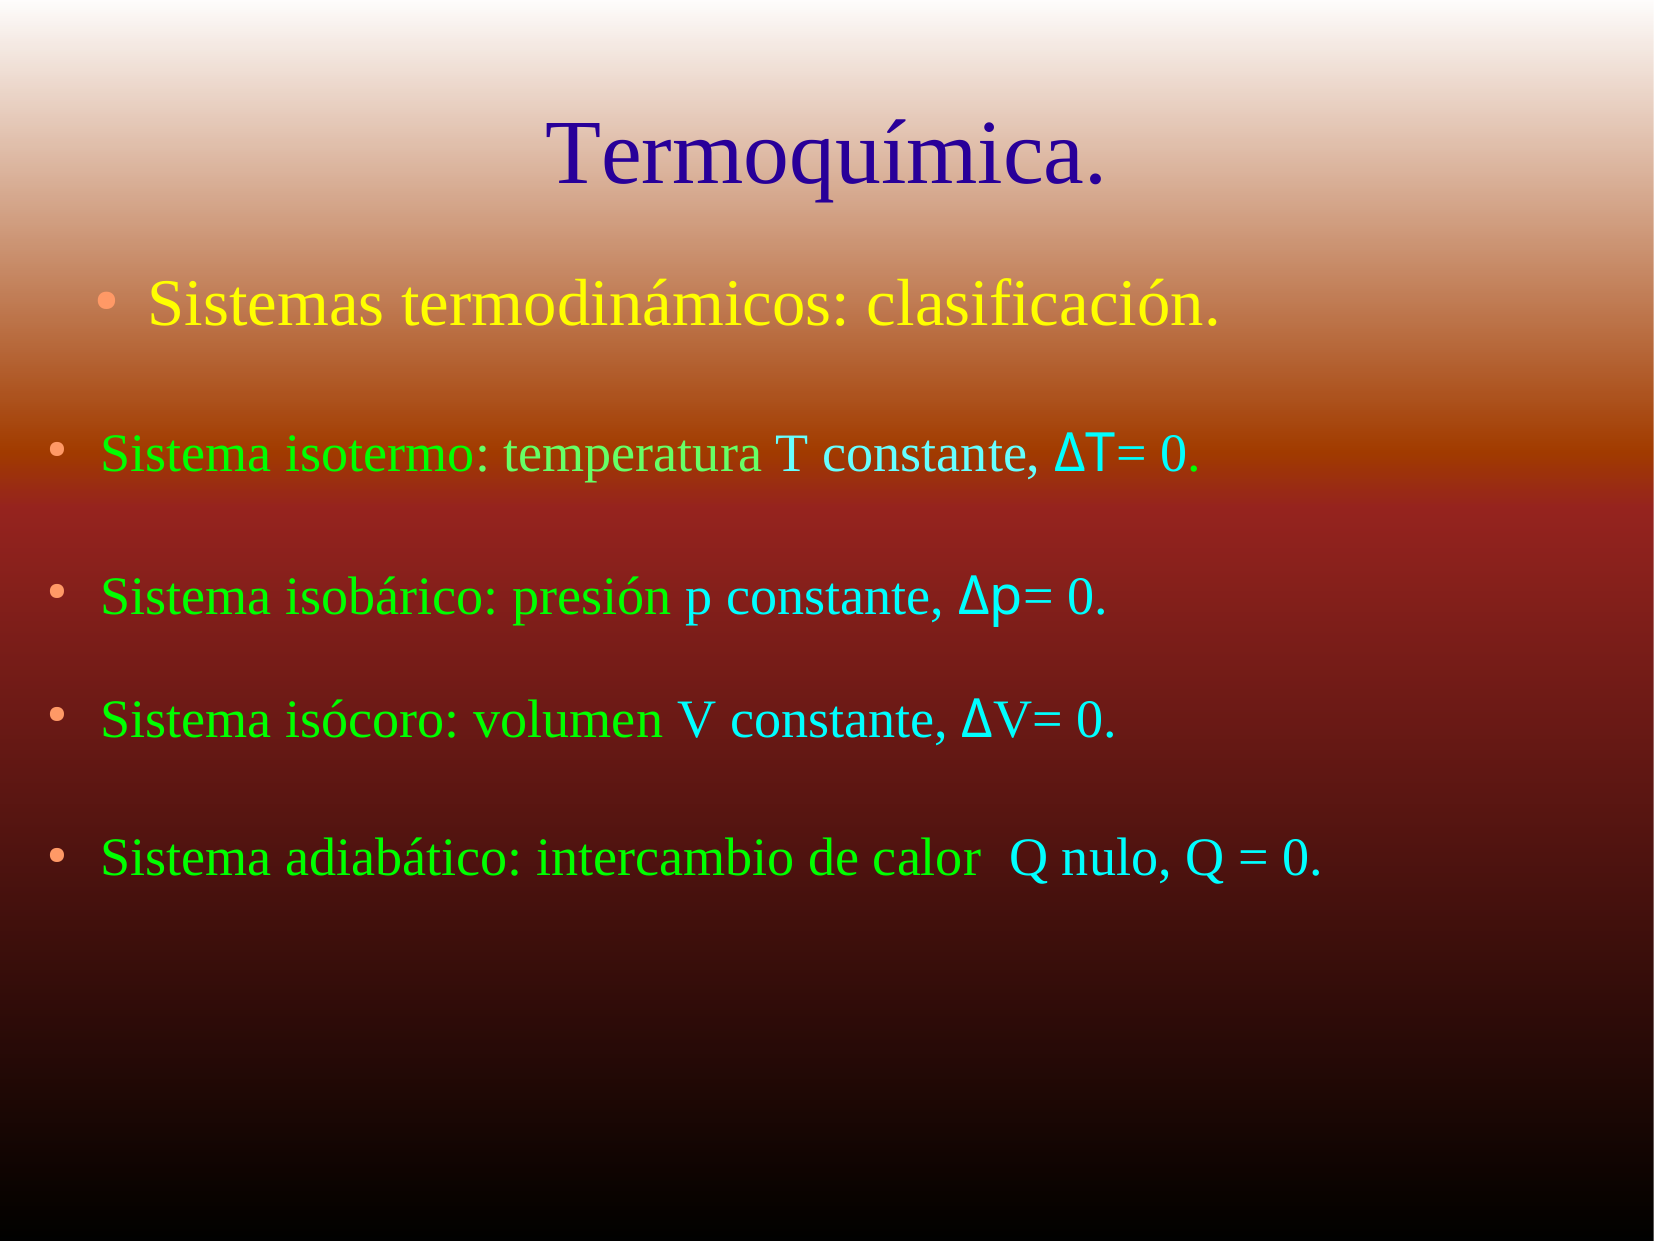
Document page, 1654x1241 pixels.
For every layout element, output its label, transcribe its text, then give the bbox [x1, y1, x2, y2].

title Termoquímica. [82, 49, 1571, 257]
text_box Sistema isobárico: presión p constante, Δp= 0. [29, 556, 1211, 679]
picture [0, 0, 1654, 1241]
text_box Sistema isotermo: temperatura T constante, ΔT= 0. [29, 413, 1300, 537]
text_box Sistema isócoro: volumen V constante, ΔV= 0. [29, 679, 1270, 771]
text_box Sistema adiabático: intercambio de calor Q nulo, Q = 0. [29, 826, 1418, 916]
list Sistemas termodinámicos: clasificación. [76, 265, 1506, 384]
